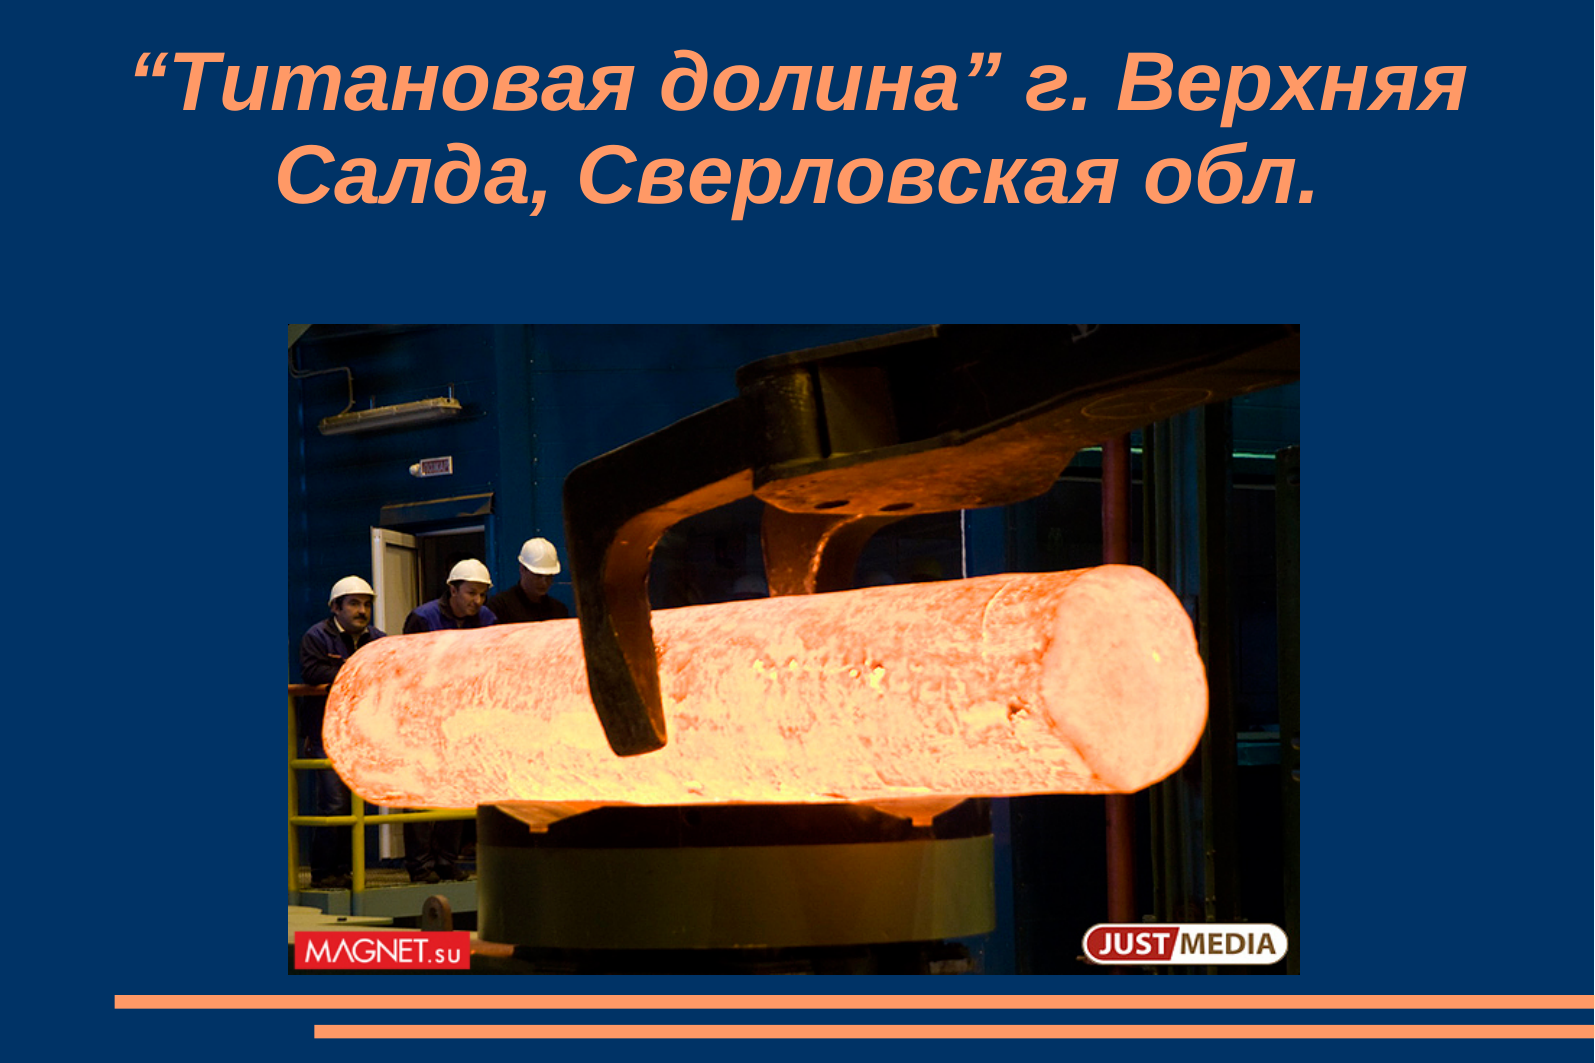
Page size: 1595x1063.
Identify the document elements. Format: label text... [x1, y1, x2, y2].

title “Титановая долина” г. Верхняя Салда, Сверловская обл. [117, 35, 1479, 222]
picture [288, 324, 1300, 975]
